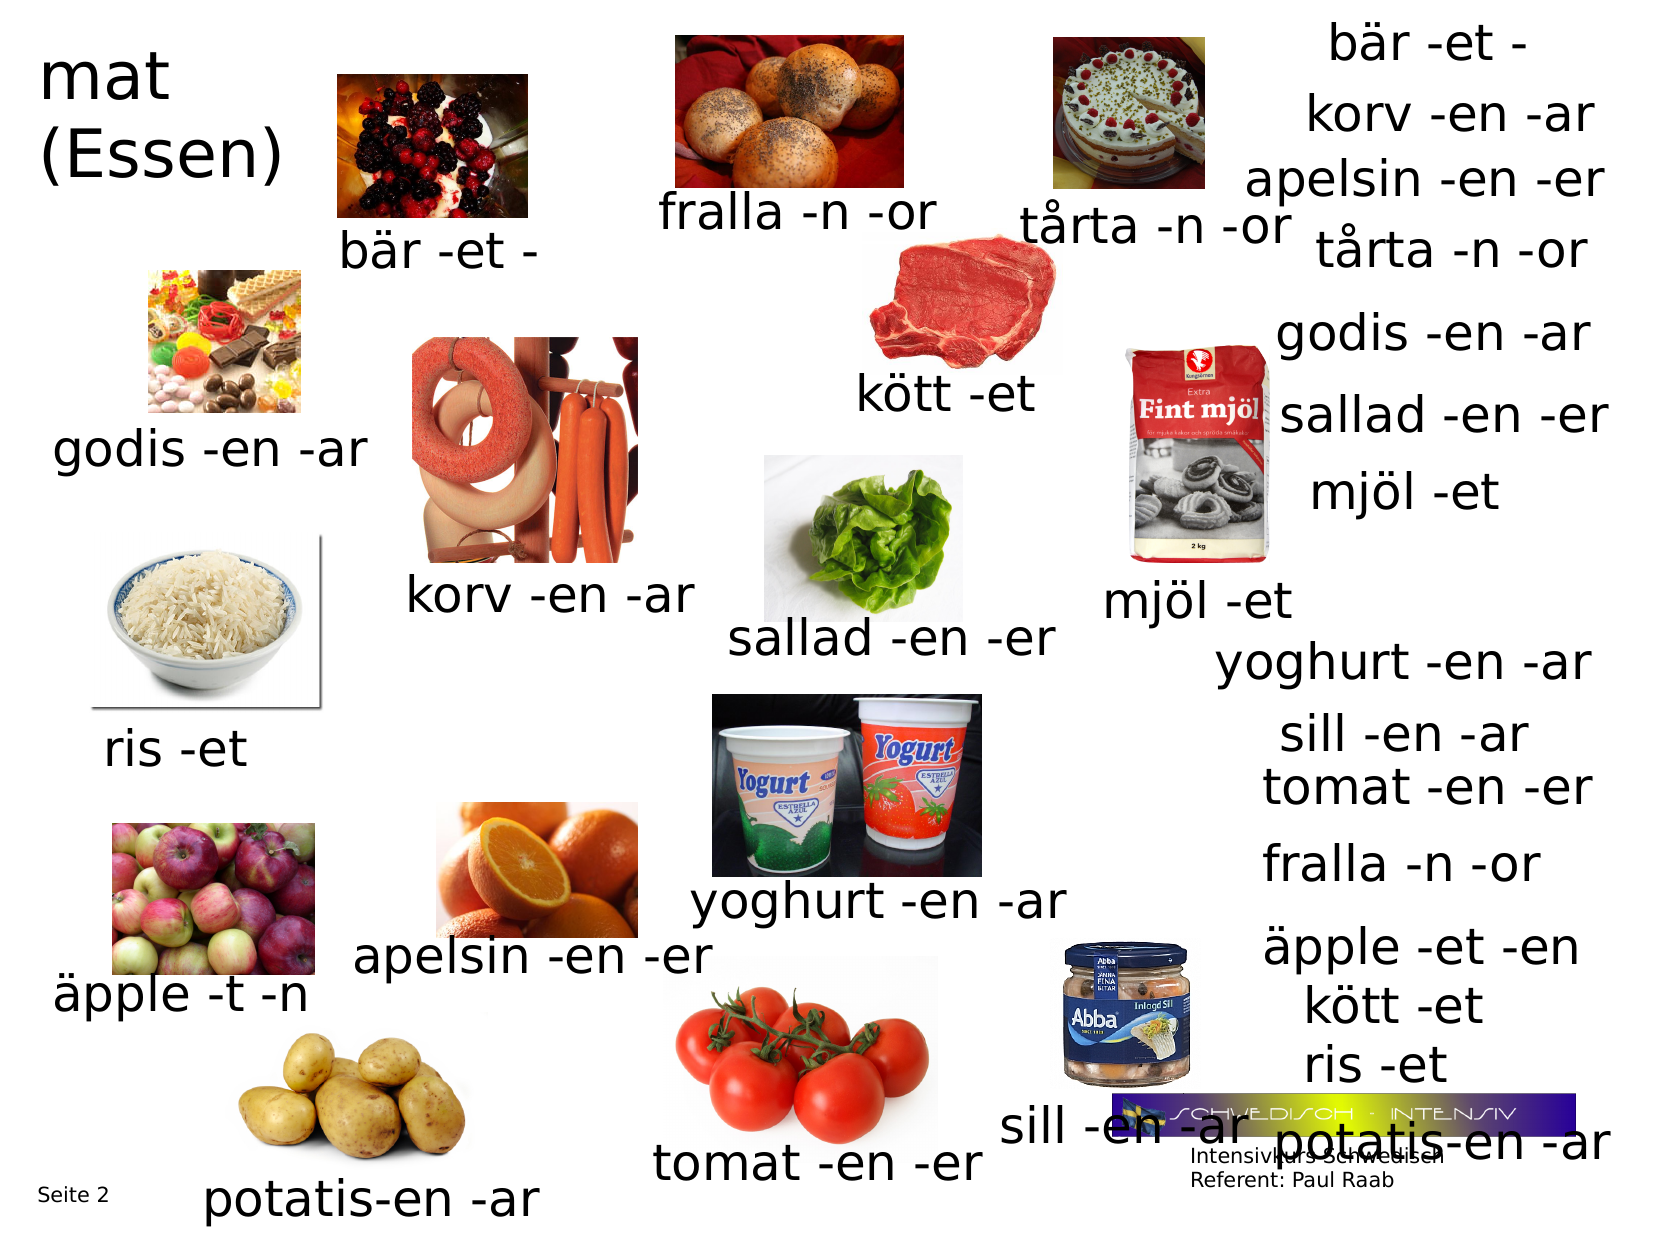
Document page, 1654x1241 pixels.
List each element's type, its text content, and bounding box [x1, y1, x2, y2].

picture [148, 270, 301, 412]
text_box fralla -n -or [643, 175, 1019, 249]
text_box ris -et [88, 712, 301, 786]
text_box korv -en -ar [1290, 77, 1613, 142]
picture [1049, 937, 1201, 1089]
picture [89, 532, 324, 713]
picture [225, 1012, 488, 1162]
text_box tomat -en -er [1247, 751, 1623, 825]
picture [764, 455, 963, 601]
picture [712, 694, 982, 864]
picture [337, 74, 528, 215]
picture [412, 337, 638, 558]
picture [862, 249, 1063, 357]
text_box apelsin -en -er [337, 919, 751, 993]
picture [1313, 1093, 1576, 1105]
text_box yoghurt -en -ar [675, 864, 1098, 938]
text_box tårta -n -or [1004, 189, 1313, 263]
text_box ris -et [1288, 1028, 1501, 1102]
text_box bär -et - [1312, 6, 1613, 77]
text_box potatis-en -ar [1259, 1105, 1635, 1179]
picture [112, 823, 315, 957]
text_box mat (Essen) [23, 29, 526, 201]
text_box bär -et - [323, 215, 587, 289]
picture [436, 802, 638, 919]
text_box fralla -n -or [1247, 827, 1623, 901]
text_box kött -et [1288, 969, 1542, 1043]
text_box godis -en -ar [37, 412, 413, 486]
text_box tårta -n -or [1300, 213, 1609, 287]
text_box yoghurt -en -ar [1200, 625, 1623, 699]
text_box korv -en -ar [390, 558, 713, 632]
text_box sallad -en -er [712, 601, 1088, 676]
text_box tomat -en -er [637, 1126, 1013, 1201]
text_box potatis-en -ar [187, 1162, 563, 1236]
text_box sill -en -ar [1264, 697, 1593, 751]
text_box äpple -t -n [37, 957, 413, 1031]
text_box godis -en -ar [1261, 296, 1637, 370]
text_box äpple -et -en [1247, 910, 1623, 984]
text_box mjöl -et [1294, 455, 1548, 529]
text_box sallad -en -er [1264, 378, 1640, 452]
picture [1125, 345, 1270, 563]
text_box apelsin -en -er [1229, 142, 1643, 216]
text_box kött -et [840, 357, 1094, 431]
picture [1053, 37, 1205, 189]
picture [663, 956, 938, 1126]
picture [675, 35, 904, 175]
text_box sill -en -ar [984, 1089, 1313, 1163]
text_box mjöl -et [1087, 564, 1341, 638]
